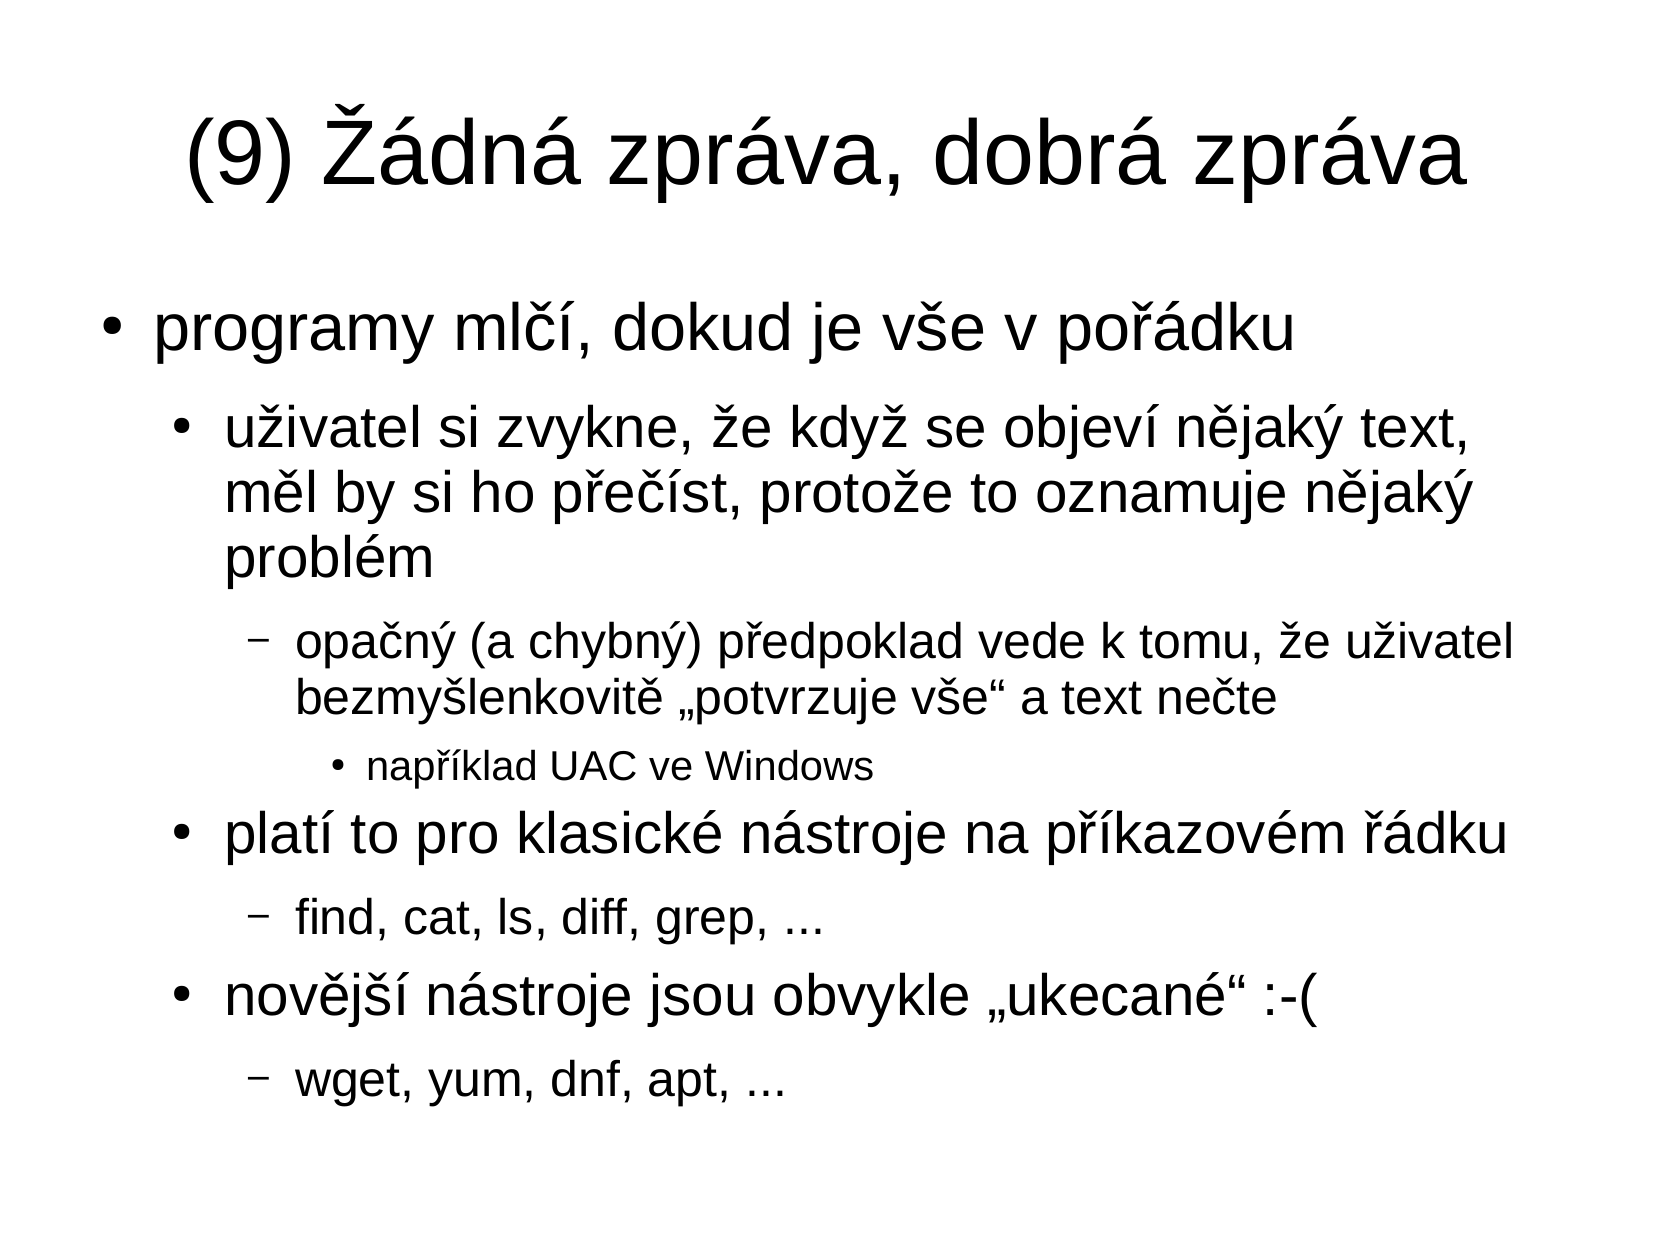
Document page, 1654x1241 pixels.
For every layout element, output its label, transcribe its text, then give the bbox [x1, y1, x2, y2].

list programy mlčí, dokud je vše v pořádku uživatel si zvykne, že když se objeví nějaký text, měl by si ho přečíst, protože to oznamuje nějaký problém opačný (a chybný) předpoklad vede k tomu, že uživatel bezmyšlenkovitě „potvrzuje vše“ a text nečte například UAC ve Windows platí to pro klasické nástroje na příkazovém řádku find, cat, ls, diff, grep, ... novější nástroje jsou obvykle „ukecané“ :-( wget, yum, dnf, apt, ... [82, 290, 1571, 1109]
title (9) Žádná zpráva, dobrá zpráva [82, 49, 1571, 257]
